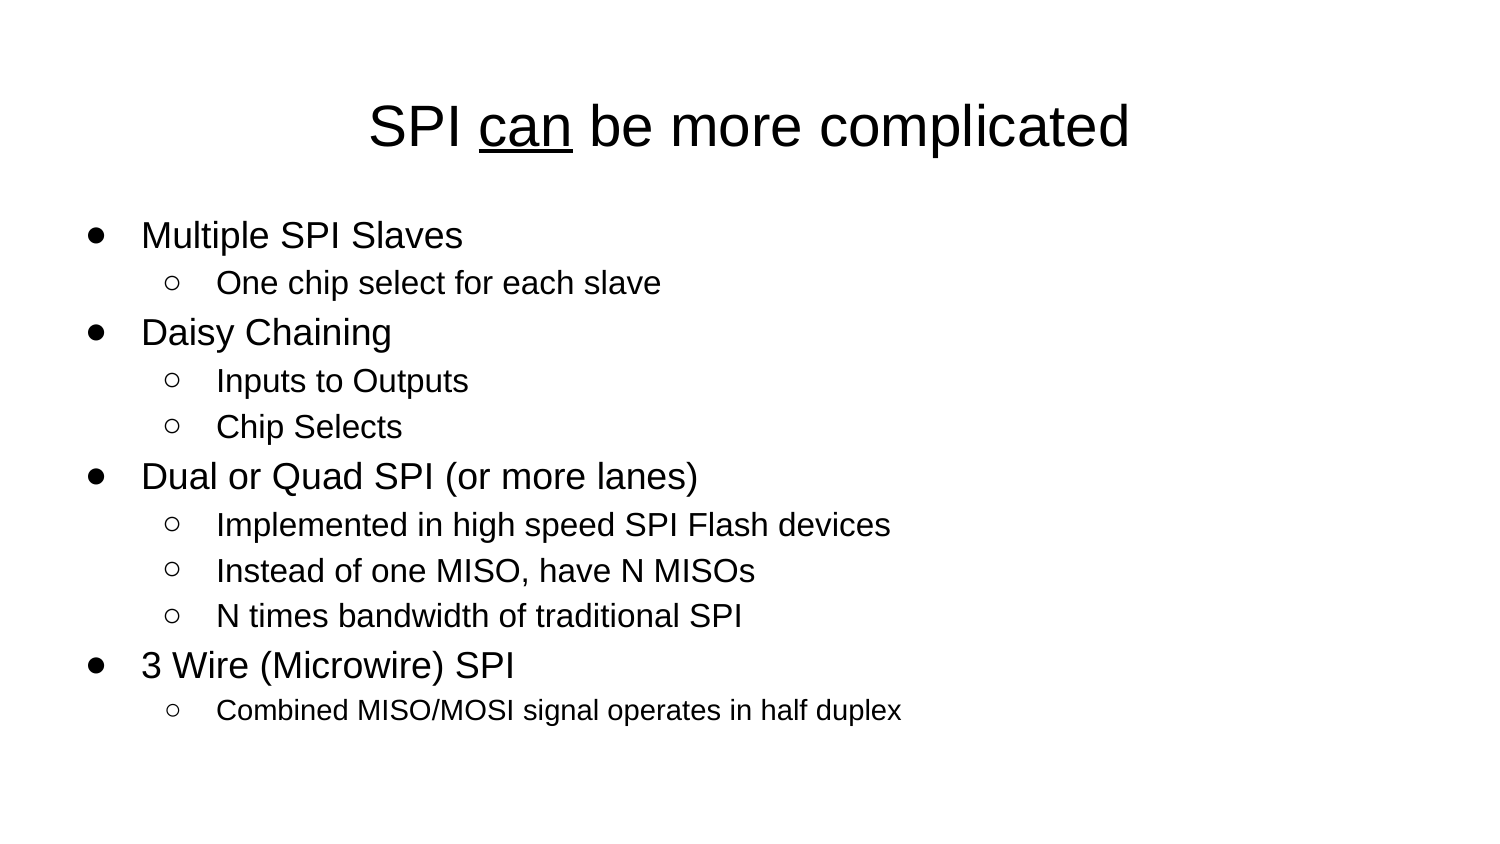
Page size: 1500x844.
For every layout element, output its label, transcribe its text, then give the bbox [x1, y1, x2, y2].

list Multiple SPI Slaves One chip select for each slave Daisy Chaining Inputs to Outputs Chip Selects Dual or Quad SPI (or more lanes) Implemented in high speed SPI Flash devices Instead of one MISO, have N MISOs N times bandwidth of traditional SPI 3 Wire (Microwire) SPI Combined MISO/MOSI signal operates in half duplex [51, 189, 1449, 750]
title SPI can be more complicated [51, 72, 1449, 167]
